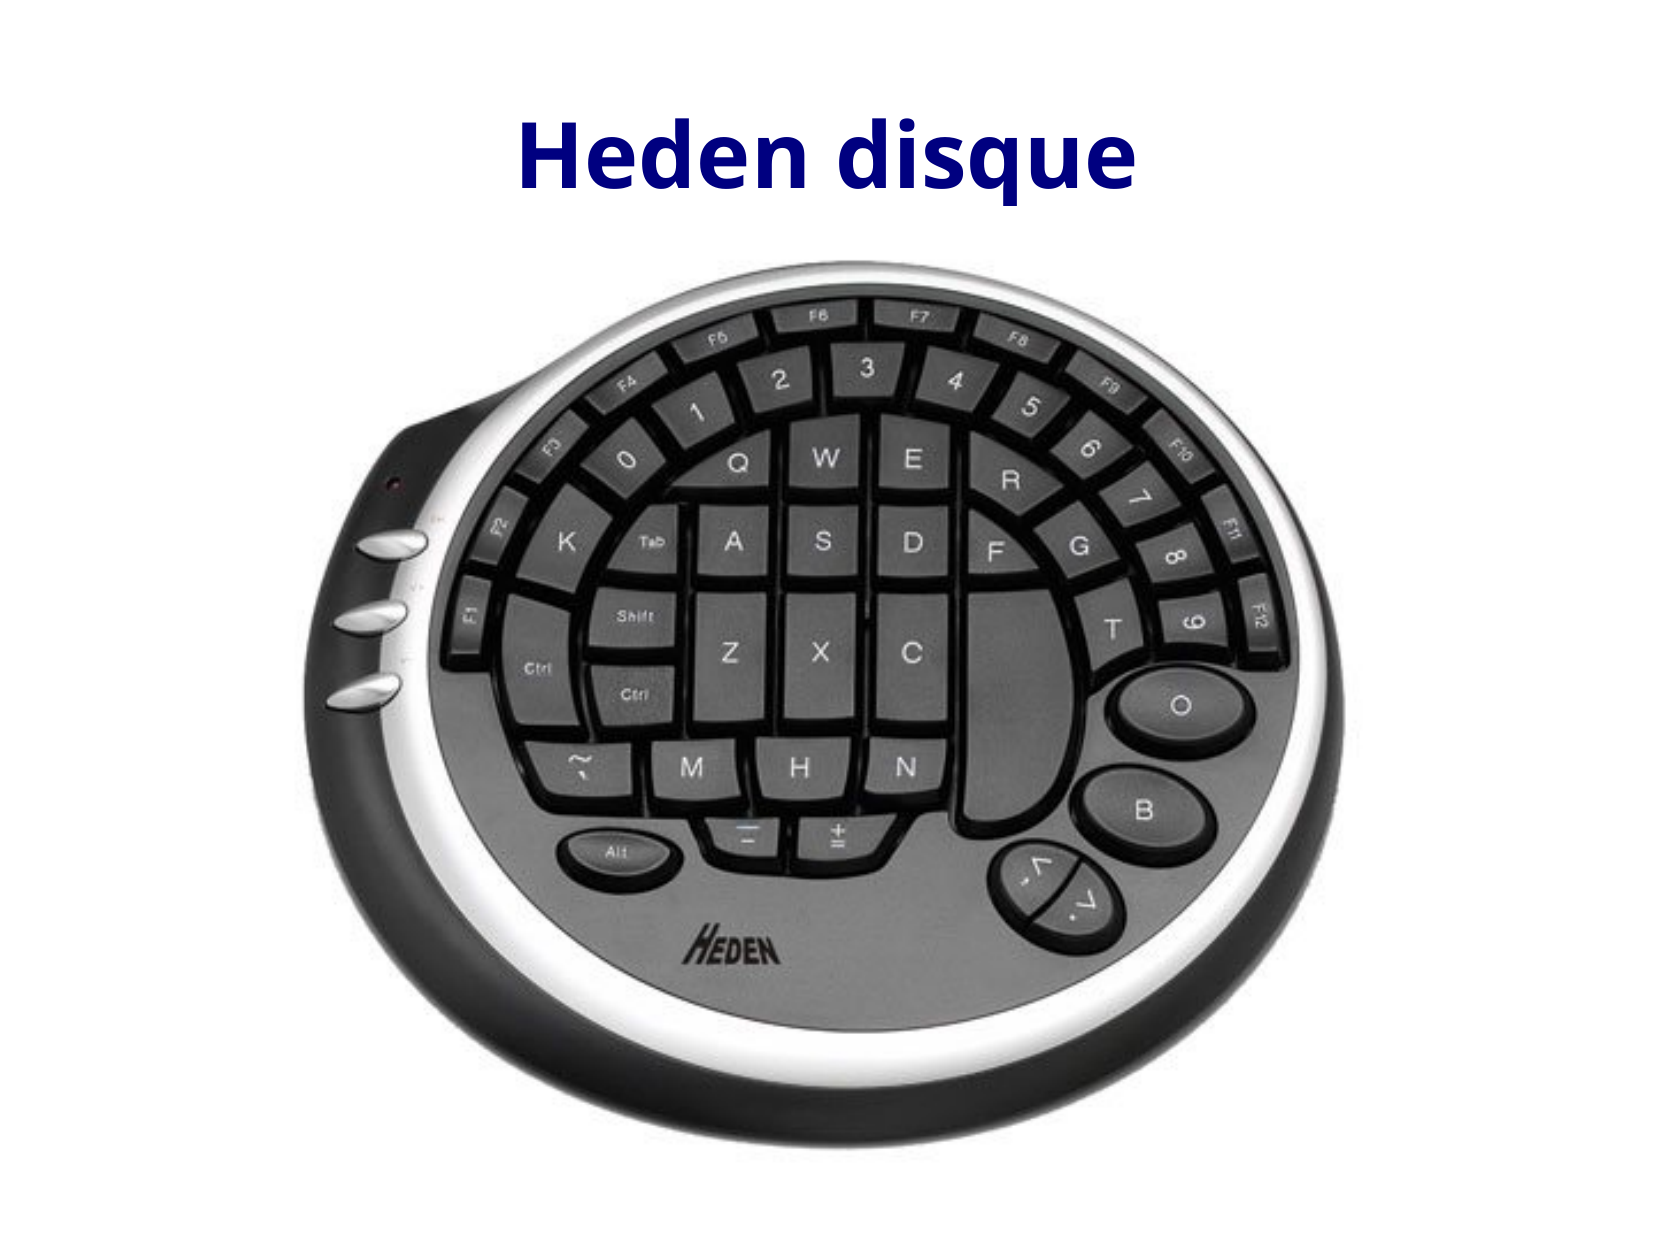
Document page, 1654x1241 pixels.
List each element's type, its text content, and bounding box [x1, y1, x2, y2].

title Heden disque [82, 49, 1571, 257]
picture [259, 206, 1408, 1211]
